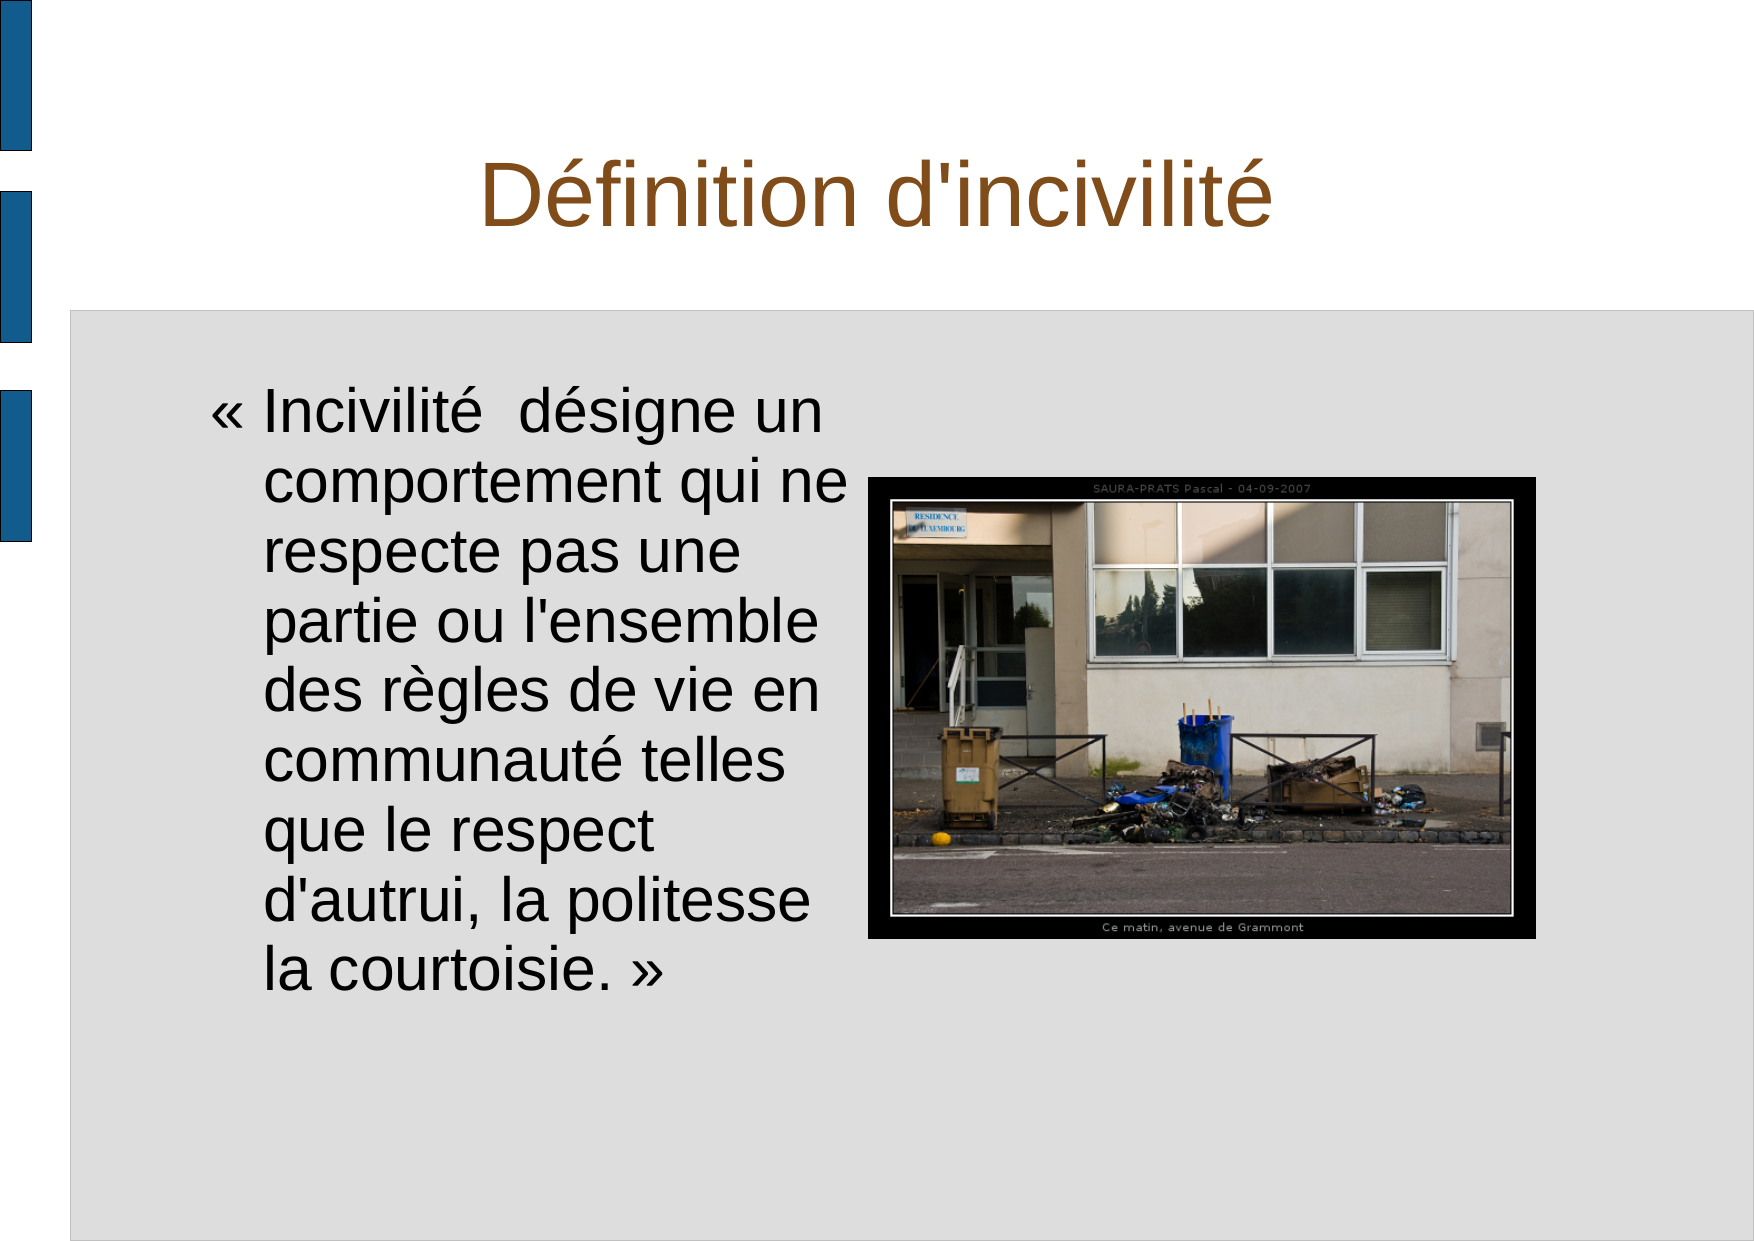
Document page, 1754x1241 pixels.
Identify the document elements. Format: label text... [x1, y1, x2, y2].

title Définition d'incivilité [128, 91, 1627, 299]
picture [868, 477, 1536, 939]
list « Incivilité désigne un comportement qui ne respecte pas une partie ou l'ensemble des règles de vie en communauté telles que le respect d'autrui, la politesse la courtoisie. » [192, 376, 860, 1084]
